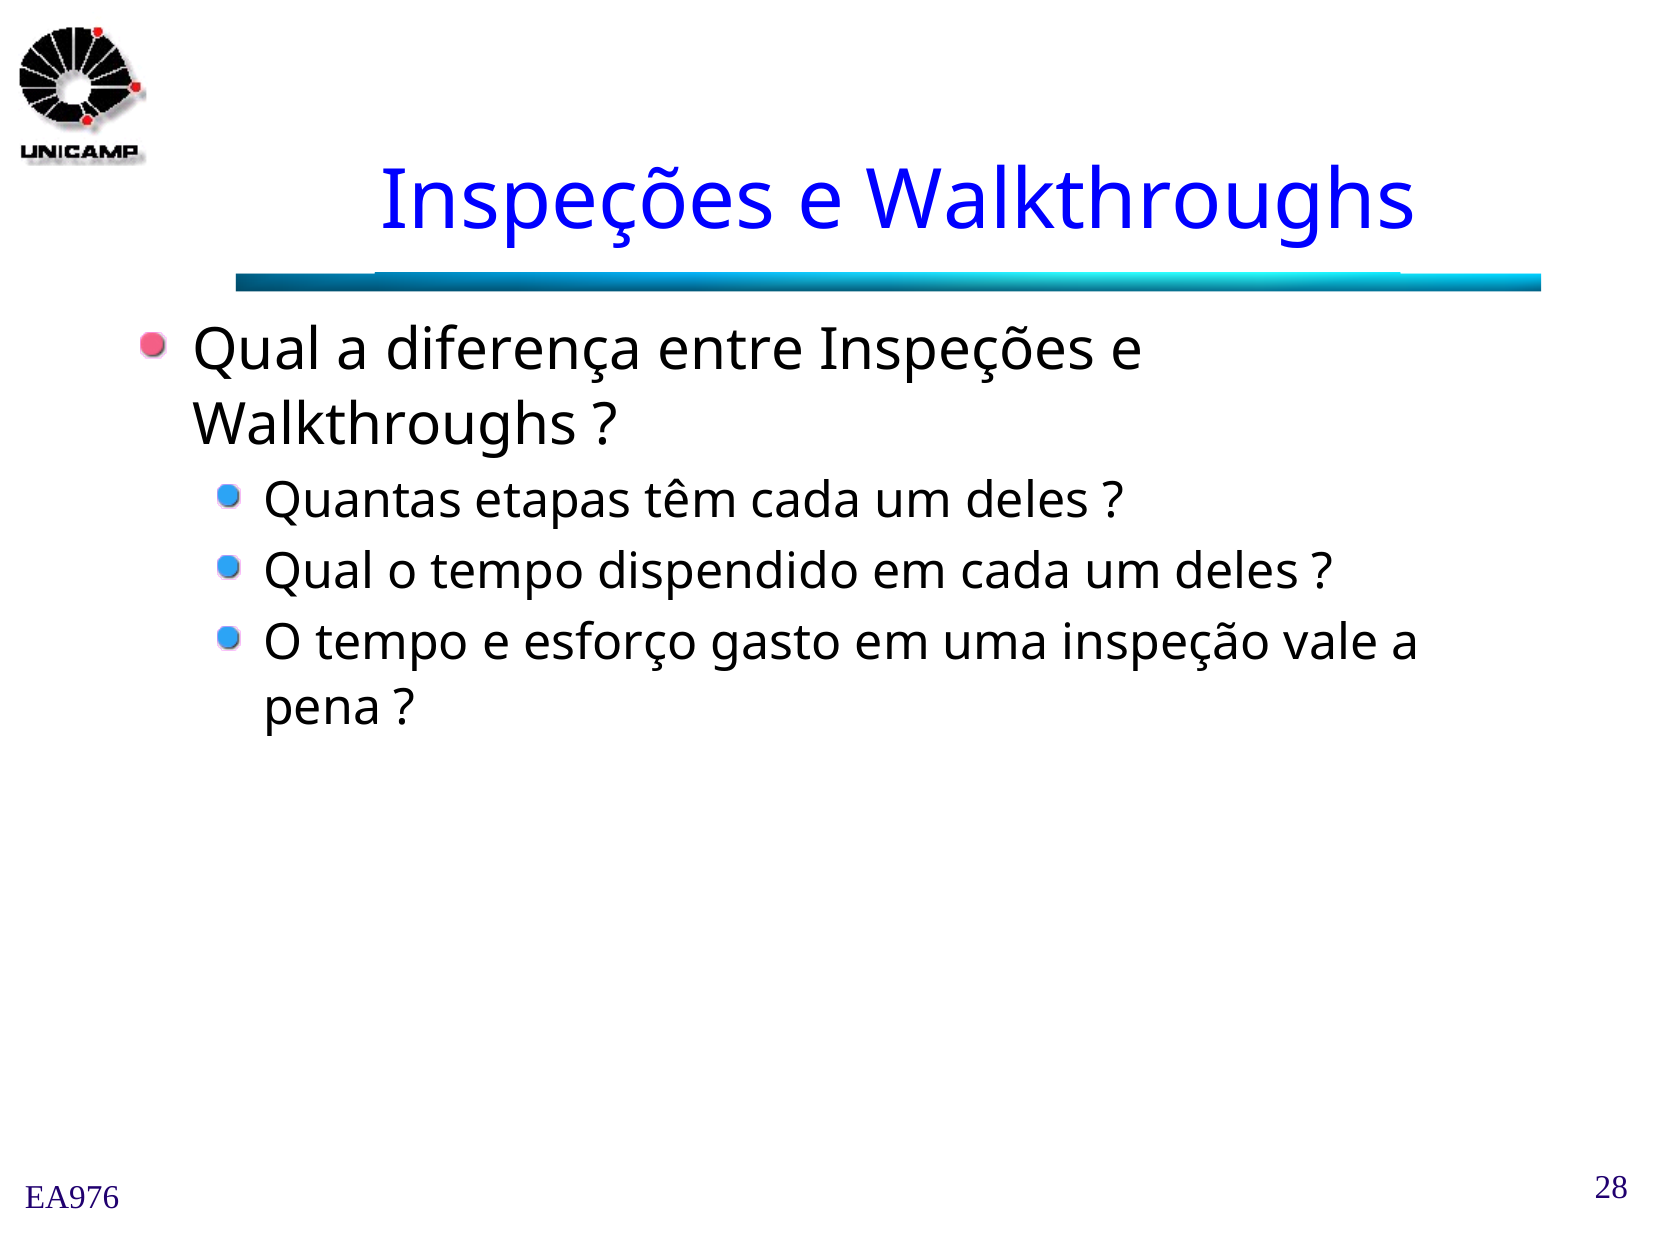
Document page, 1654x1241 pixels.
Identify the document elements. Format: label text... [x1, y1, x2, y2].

picture [125, 272, 1654, 295]
title Inspeções e Walkthroughs [264, 57, 1534, 250]
list Qual a diferença entre Inspeções e Walkthroughs ? Quantas etapas têm cada um deles ? Qual o tempo dispendido em cada um deles ? O tempo e esforço gasto em uma inspeção vale a pena ? [121, 309, 1534, 1167]
